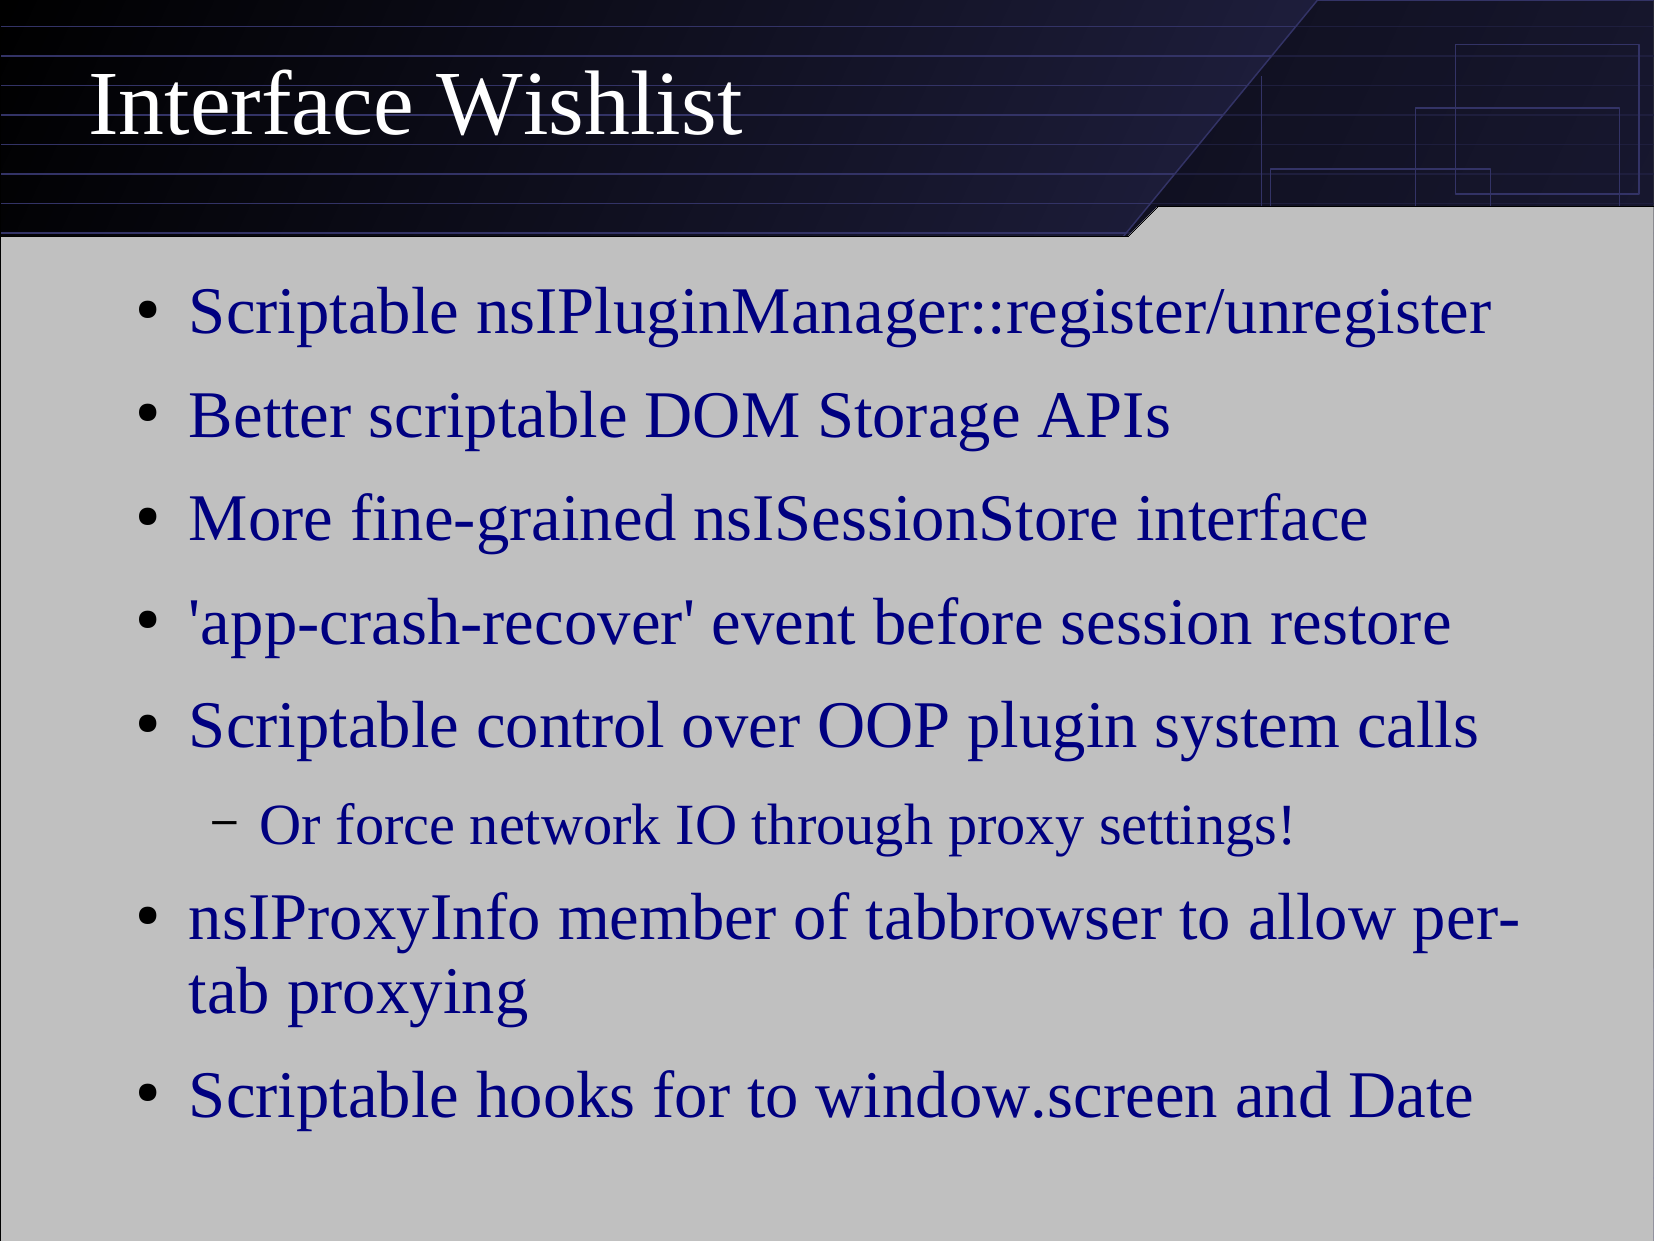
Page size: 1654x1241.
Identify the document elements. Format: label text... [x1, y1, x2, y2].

list Scriptable nsIPluginManager::register/unregister Better scriptable DOM Storage APIs More fine-grained nsISessionStore interface 'app-crash-recover' event before session restore Scriptable control over OOP plugin system calls Or force network IO through proxy settings! nsIProxyInfo member of tabbrowser to allow per-tab proxying Scriptable hooks for to window.screen and Date [118, 274, 1531, 1132]
title Interface Wishlist [88, 0, 1501, 208]
